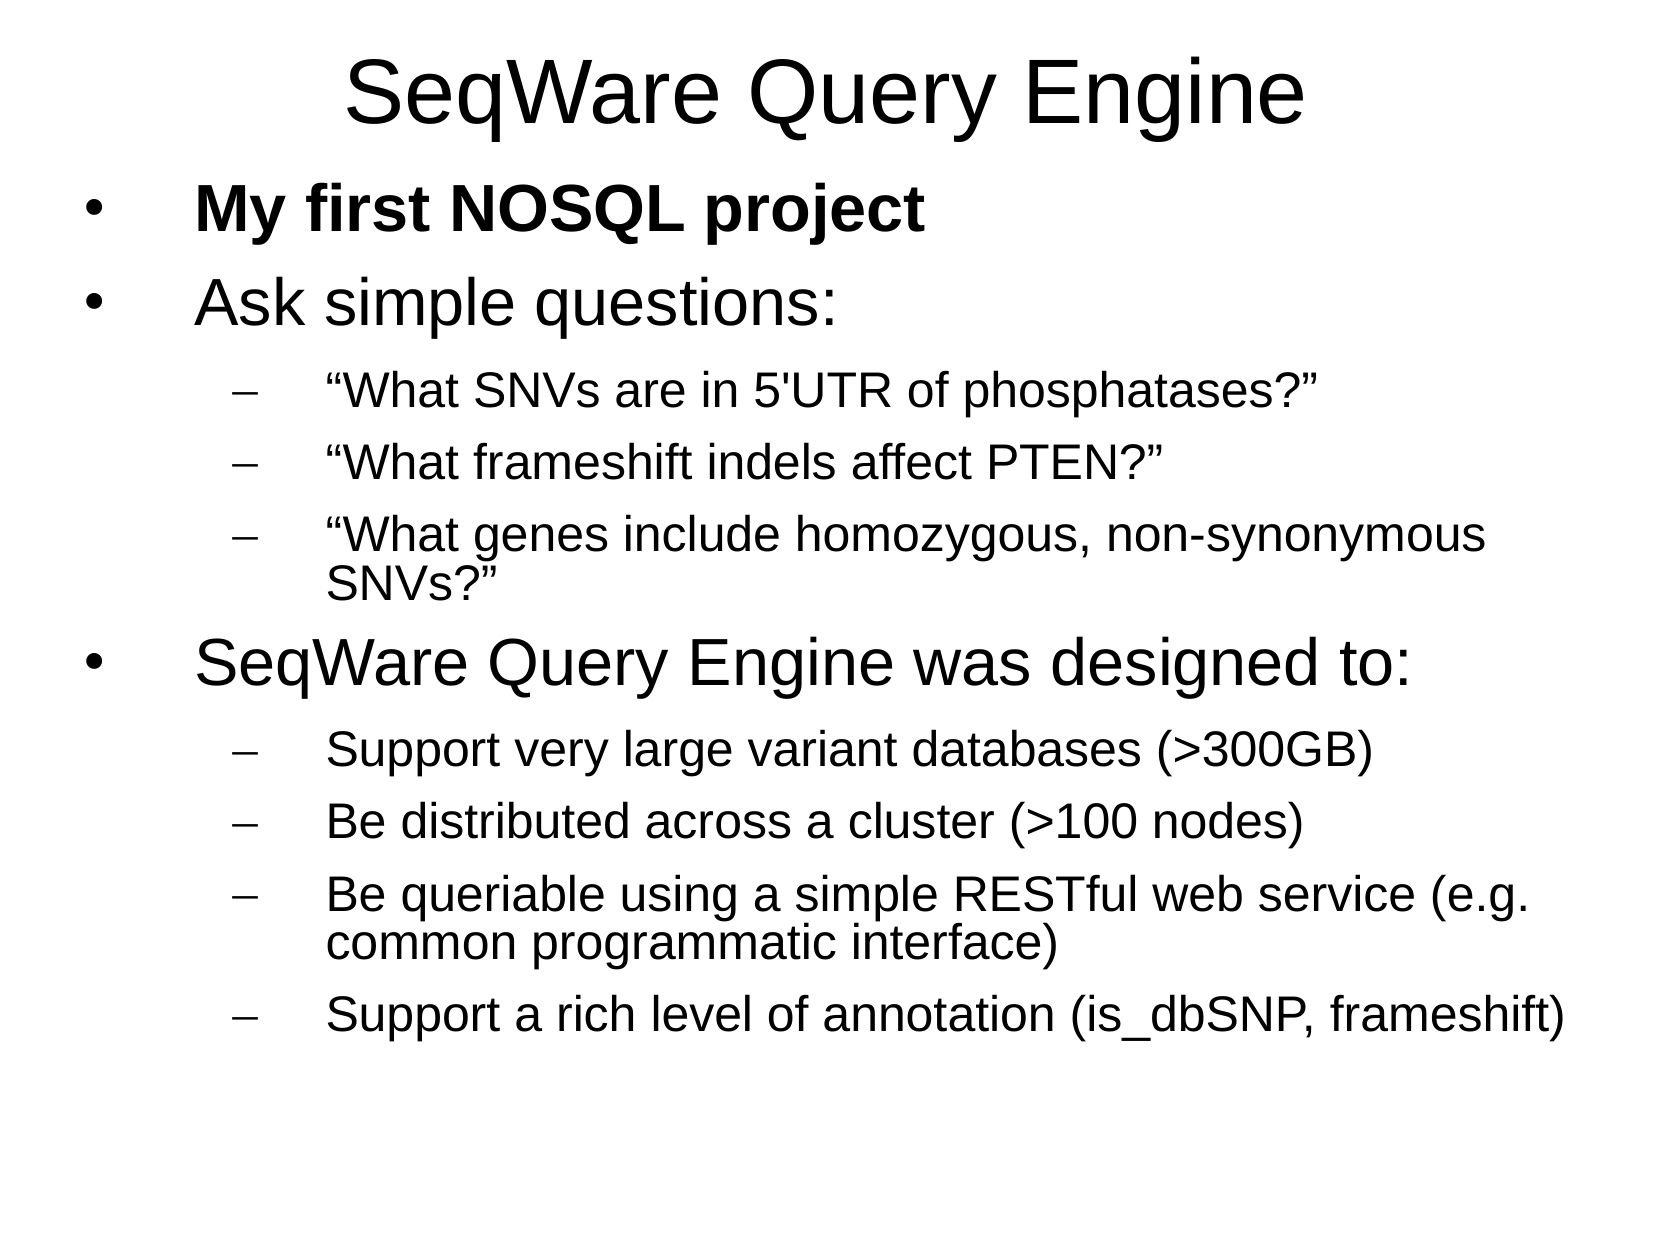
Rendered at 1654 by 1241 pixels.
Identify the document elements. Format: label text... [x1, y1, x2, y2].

text_box SeqWare Query Engine [82, 0, 1571, 165]
text_box My first NOSQL project Ask simple questions: “What SNVs are in 5'UTR of phosphatases?” “What frameshift indels affect PTEN?” “What genes include homozygous, non-synonymous SNVs?” SeqWare Query Engine was designed to: Support very large variant databases (>300GB) Be distributed across a cluster (>100 nodes) Be queriable using a simple RESTful web service (e.g. common programmatic interface) Support a rich level of annotation (is_dbSNP, frameshift) [82, 165, 1571, 1128]
